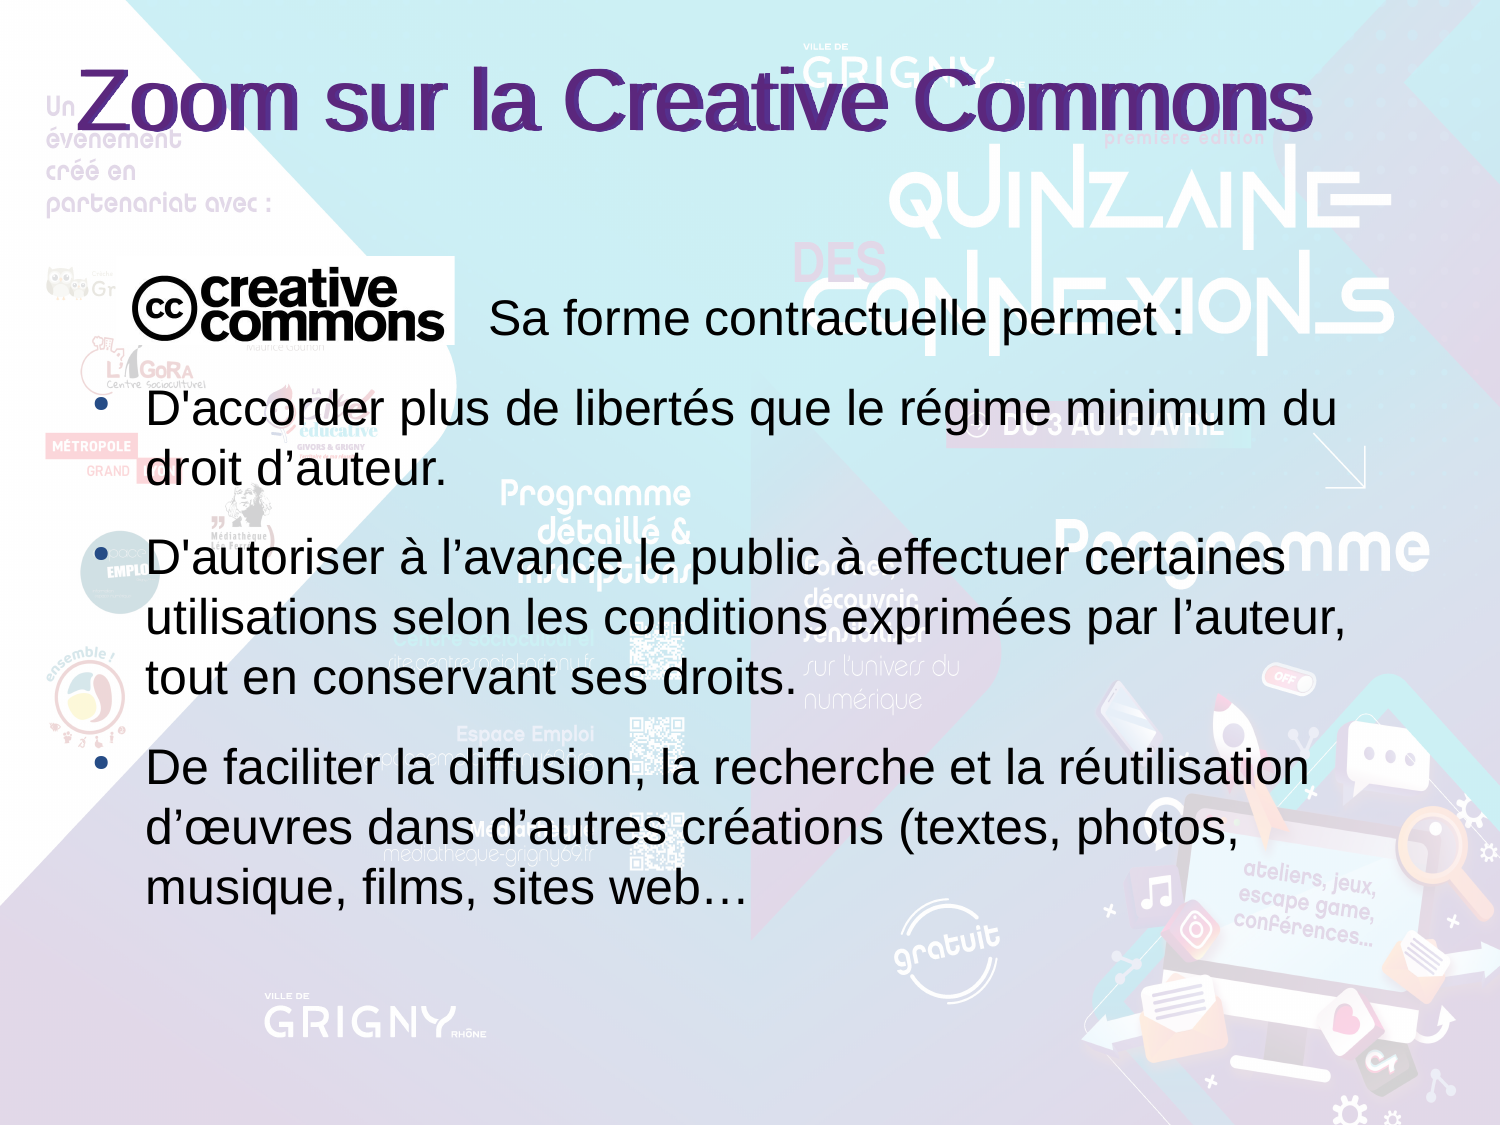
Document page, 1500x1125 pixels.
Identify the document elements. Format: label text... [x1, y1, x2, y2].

title Zoom sur la Creative Commons [75, 29, 1425, 148]
picture [115, 256, 455, 345]
list Sa forme contractuelle permet : D'accorder plus de libertés que le régime minimum du droit d’auteur. D'autoriser à l’avance le public à effectuer certaines utilisations selon les conditions exprimées par l’auteur, tout en conservant ses droits. De faciliter la diffusion, la recherche et la réutilisation d’œuvres dans d’autres créations (textes, photos, musique, films, sites web… [74, 285, 1417, 980]
